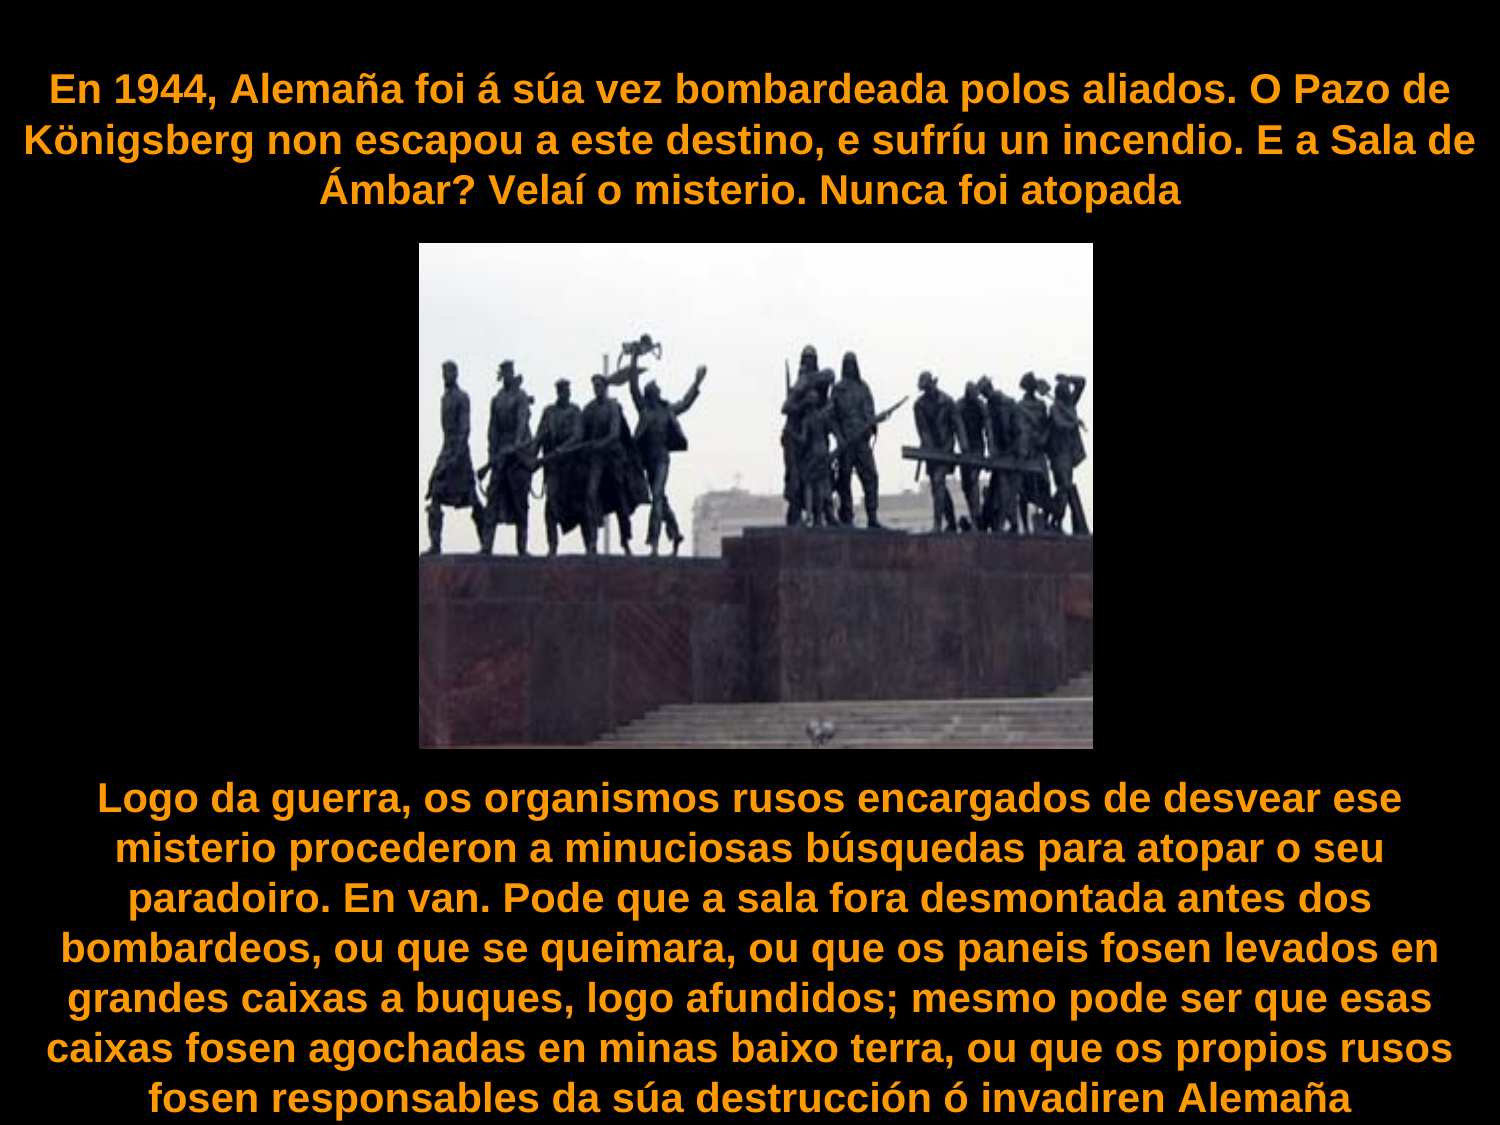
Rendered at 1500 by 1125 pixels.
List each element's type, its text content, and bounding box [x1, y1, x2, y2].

picture [419, 243, 1093, 749]
text_box En 1944, Alemaña foi á súa vez bombardeada polos aliados. O Pazo de Königsberg non escapou a este destino, e sufríu un incendio. E a Sala de Ámbar? Velaí o misterio. Nunca foi atopada [0, 54, 1500, 221]
text_box Logo da guerra, os organismos rusos encargados de desvear ese misterio procederon a minuciosas búsquedas para atopar o seu paradoiro. En van. Pode que a sala fora desmontada antes dos bombardeos, ou que se queimara, ou que os paneis fosen levados en grandes caixas a buques, logo afundidos; mesmo pode ser que esas caixas fosen agochadas en minas baixo terra, ou que os propios rusos fosen responsables da súa destrucción ó invadiren Alemaña [0, 763, 1500, 1125]
